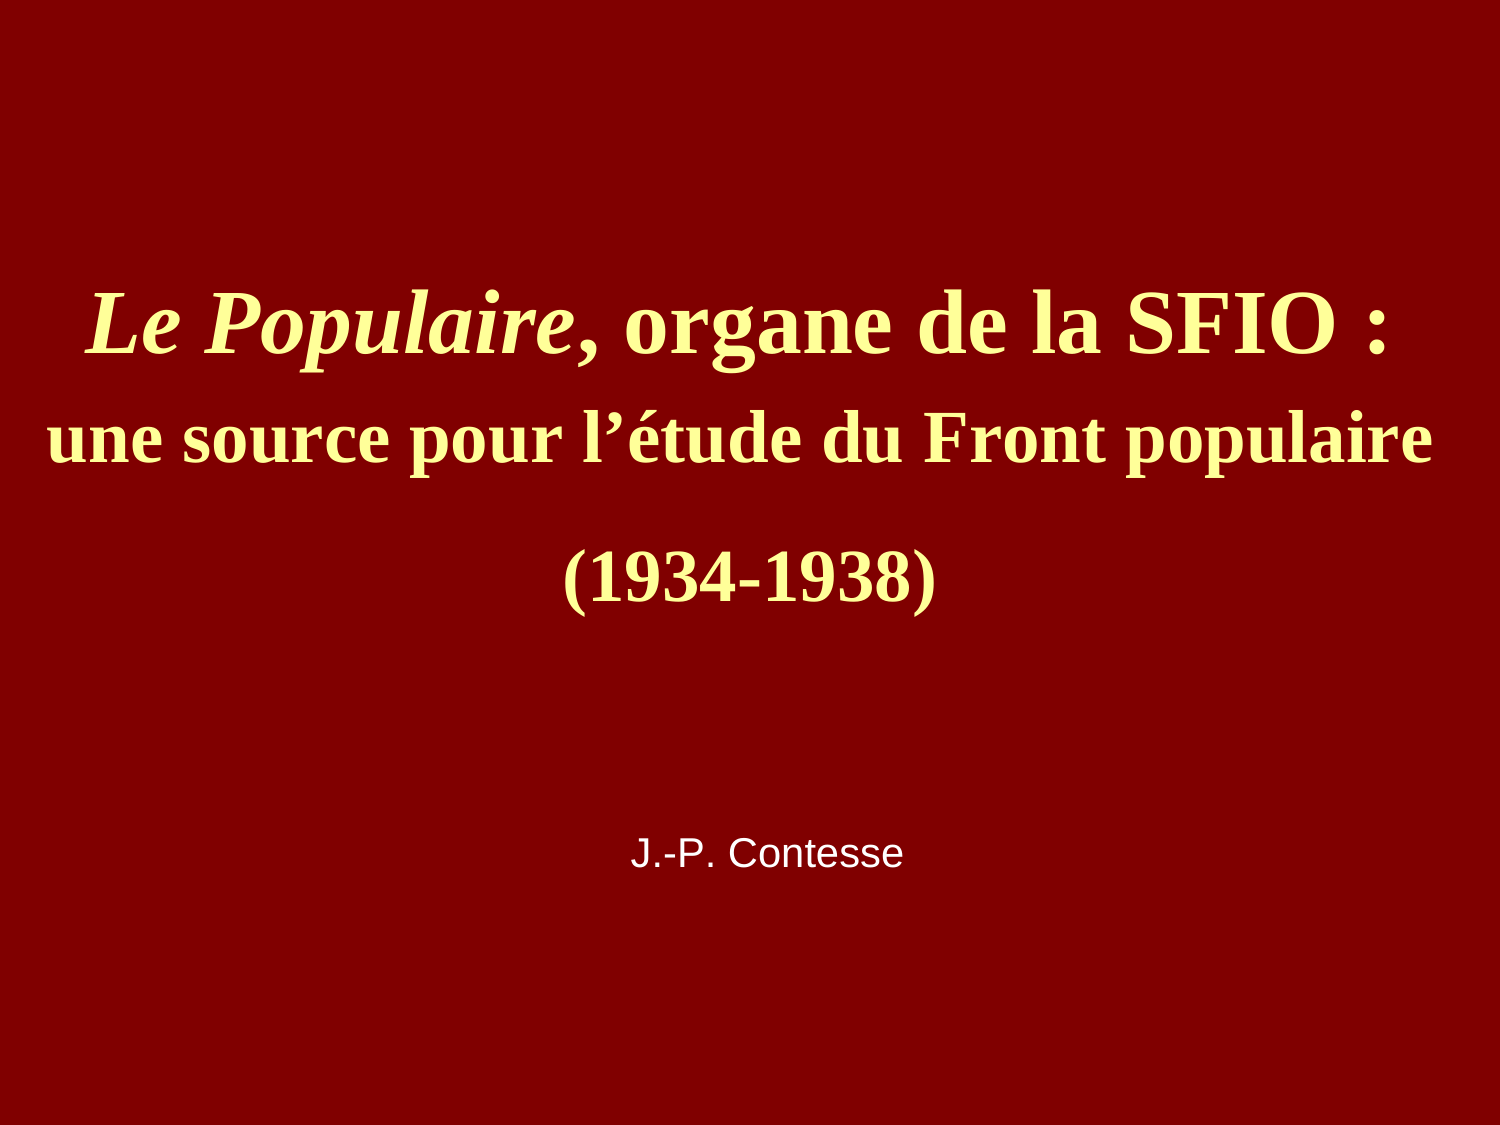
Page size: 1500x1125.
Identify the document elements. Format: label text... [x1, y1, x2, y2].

text_box J.-P. Contesse [490, 822, 1046, 885]
title Le Populaire, organe de la SFIO : une source pour l’étude du Front populaire (1934-1938) [29, 54, 1471, 835]
